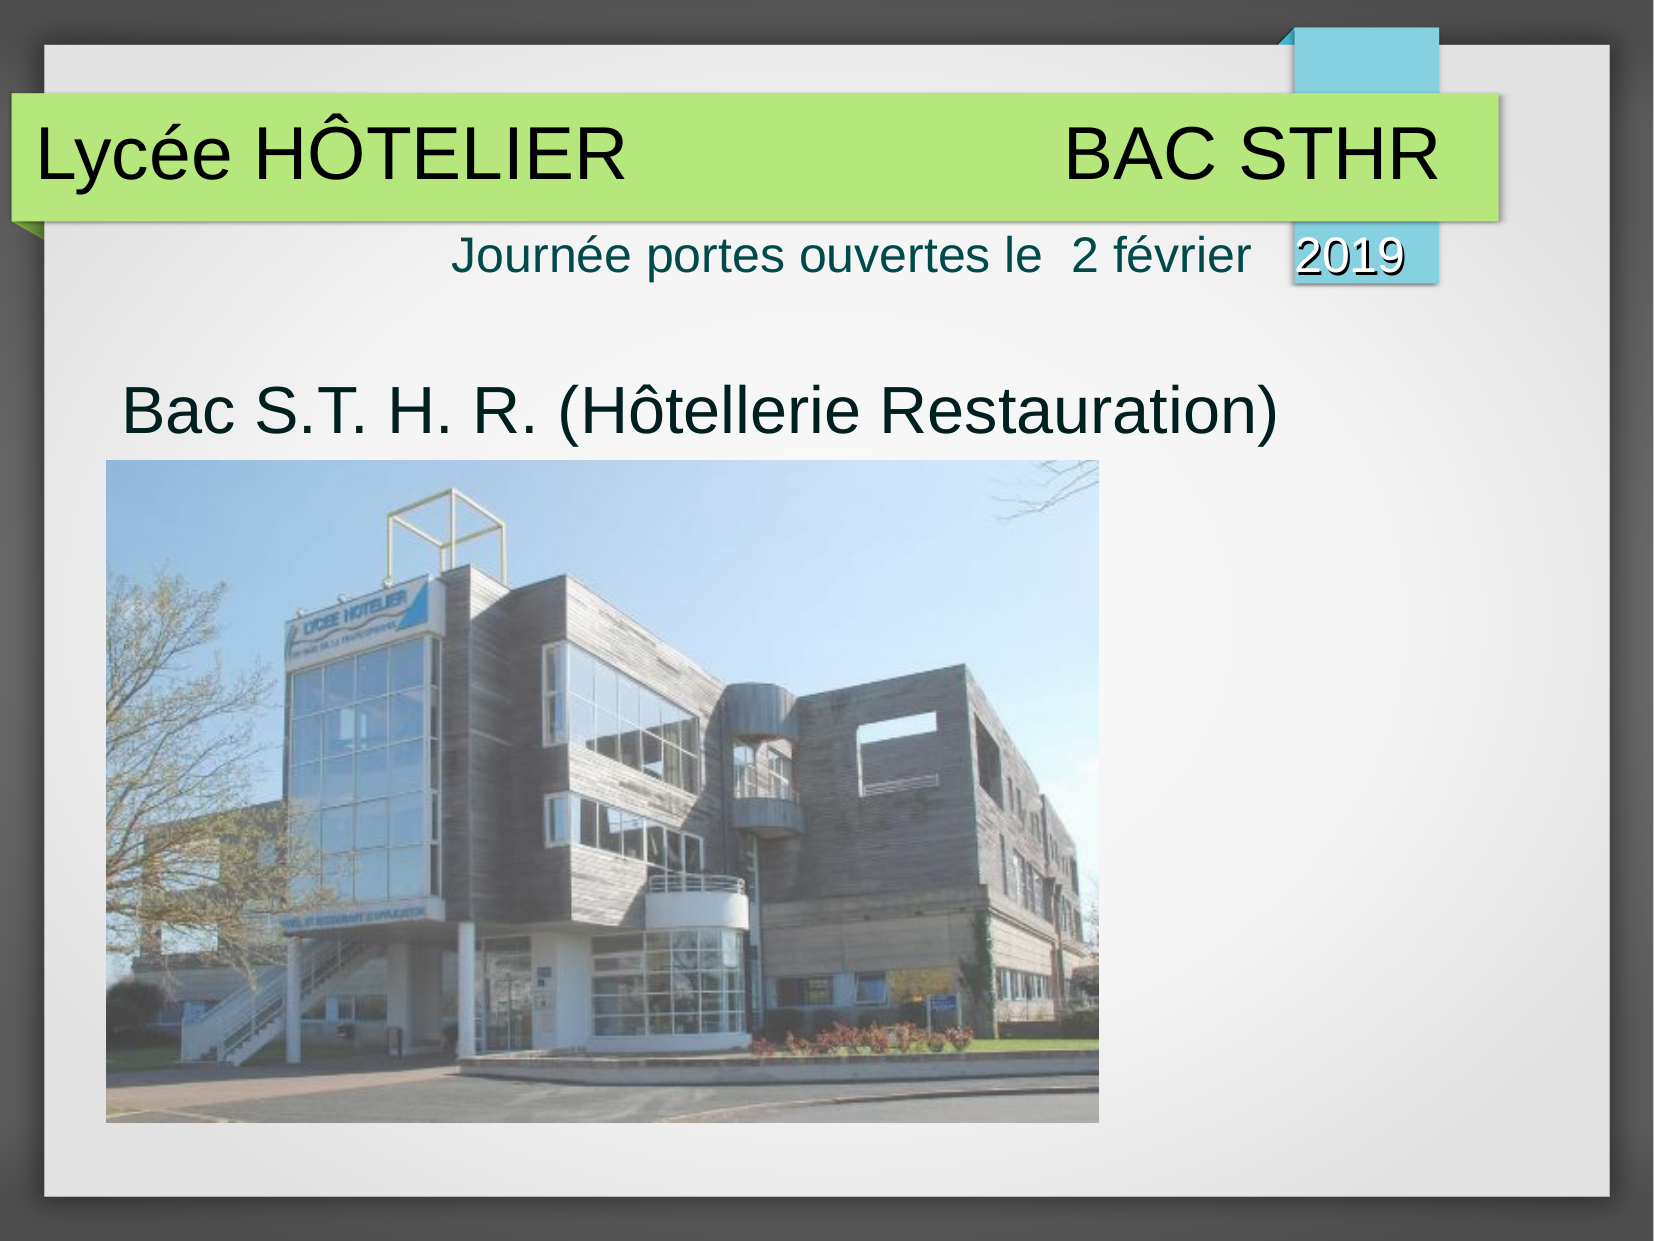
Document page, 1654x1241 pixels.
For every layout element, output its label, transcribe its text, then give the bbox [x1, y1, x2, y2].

picture [0, 0, 1654, 1241]
text_box Journée portes ouvertes le 2 février 2019 [437, 220, 1441, 319]
title Lycée HÔTELIER BAC STHR [35, 94, 1489, 213]
text_box Bac S.T. H. R. (Hôtellerie Restauration) [106, 366, 1595, 461]
